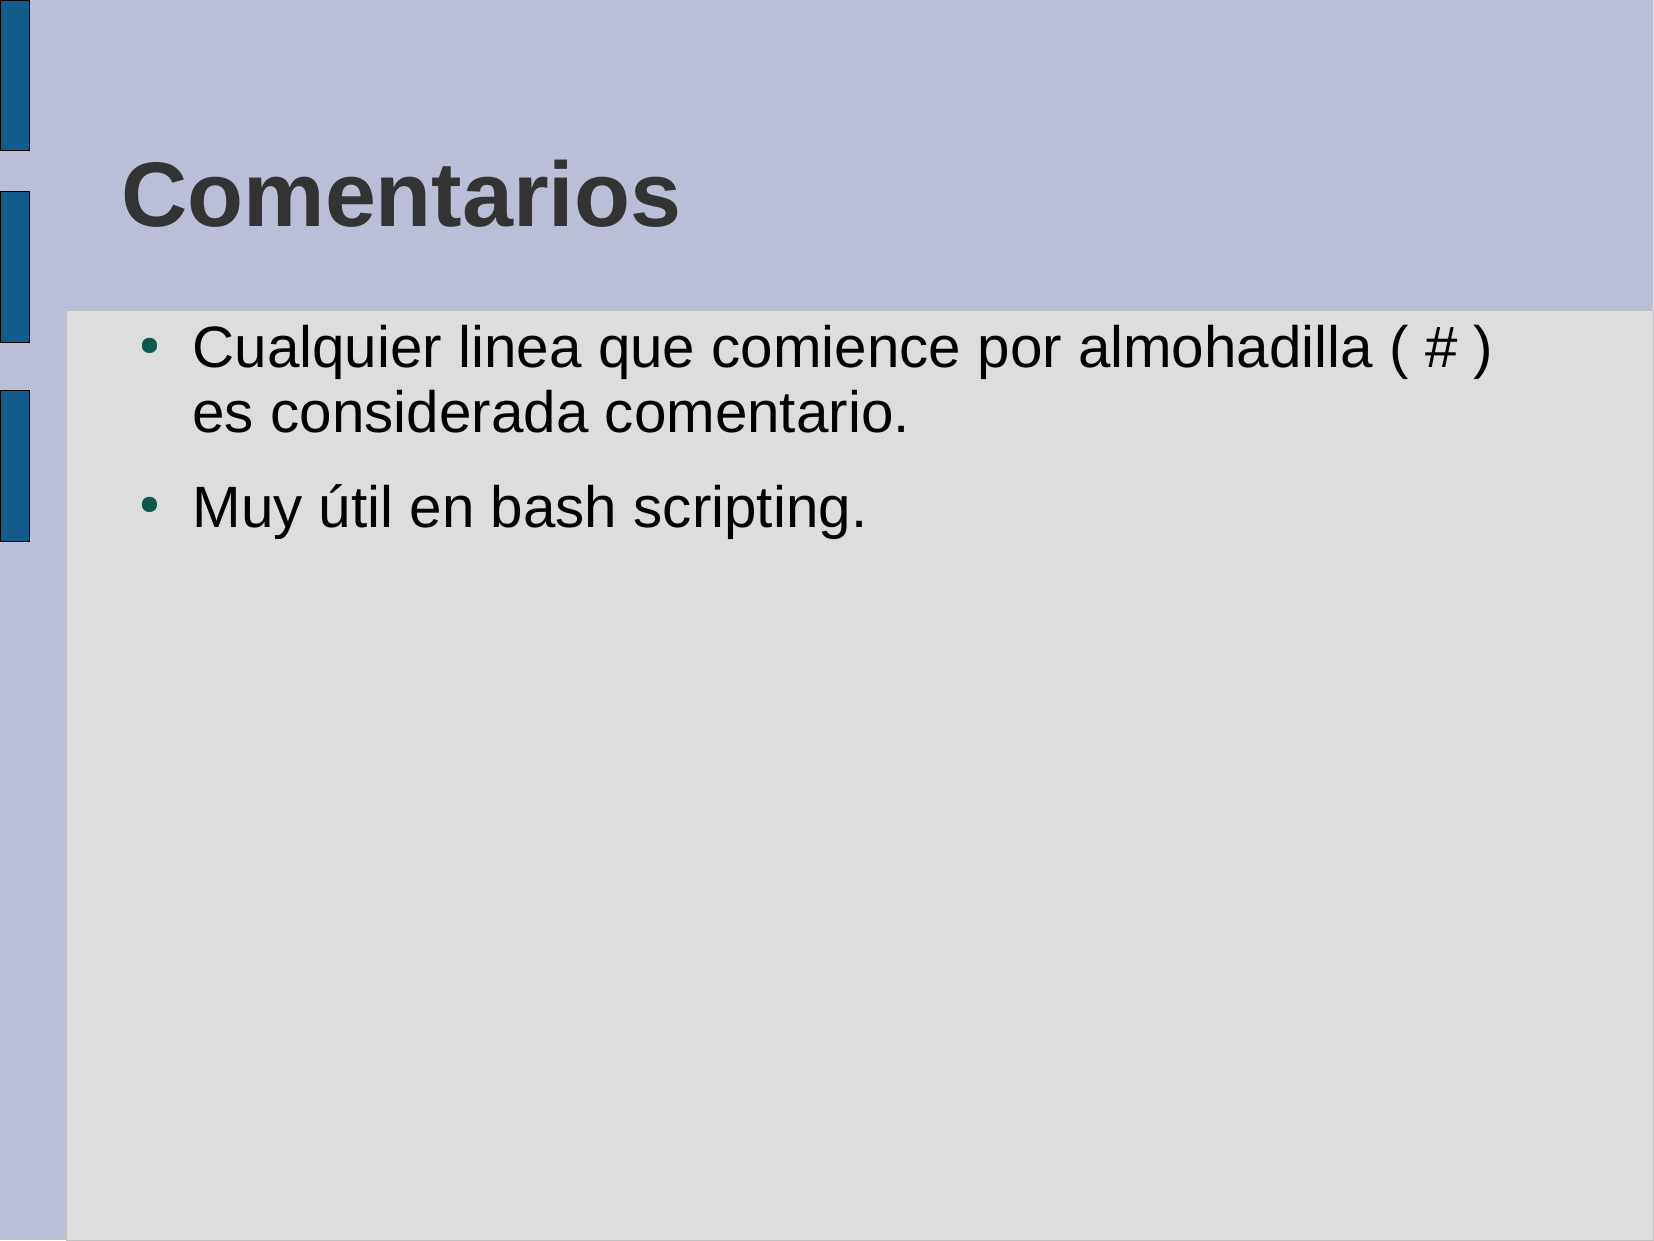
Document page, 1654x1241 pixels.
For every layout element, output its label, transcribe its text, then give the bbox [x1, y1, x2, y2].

list Cualquier linea que comience por almohadilla ( # ) es considerada comentario. Muy útil en bash scripting. [121, 314, 1534, 1082]
title Comentarios [121, 98, 1534, 291]
